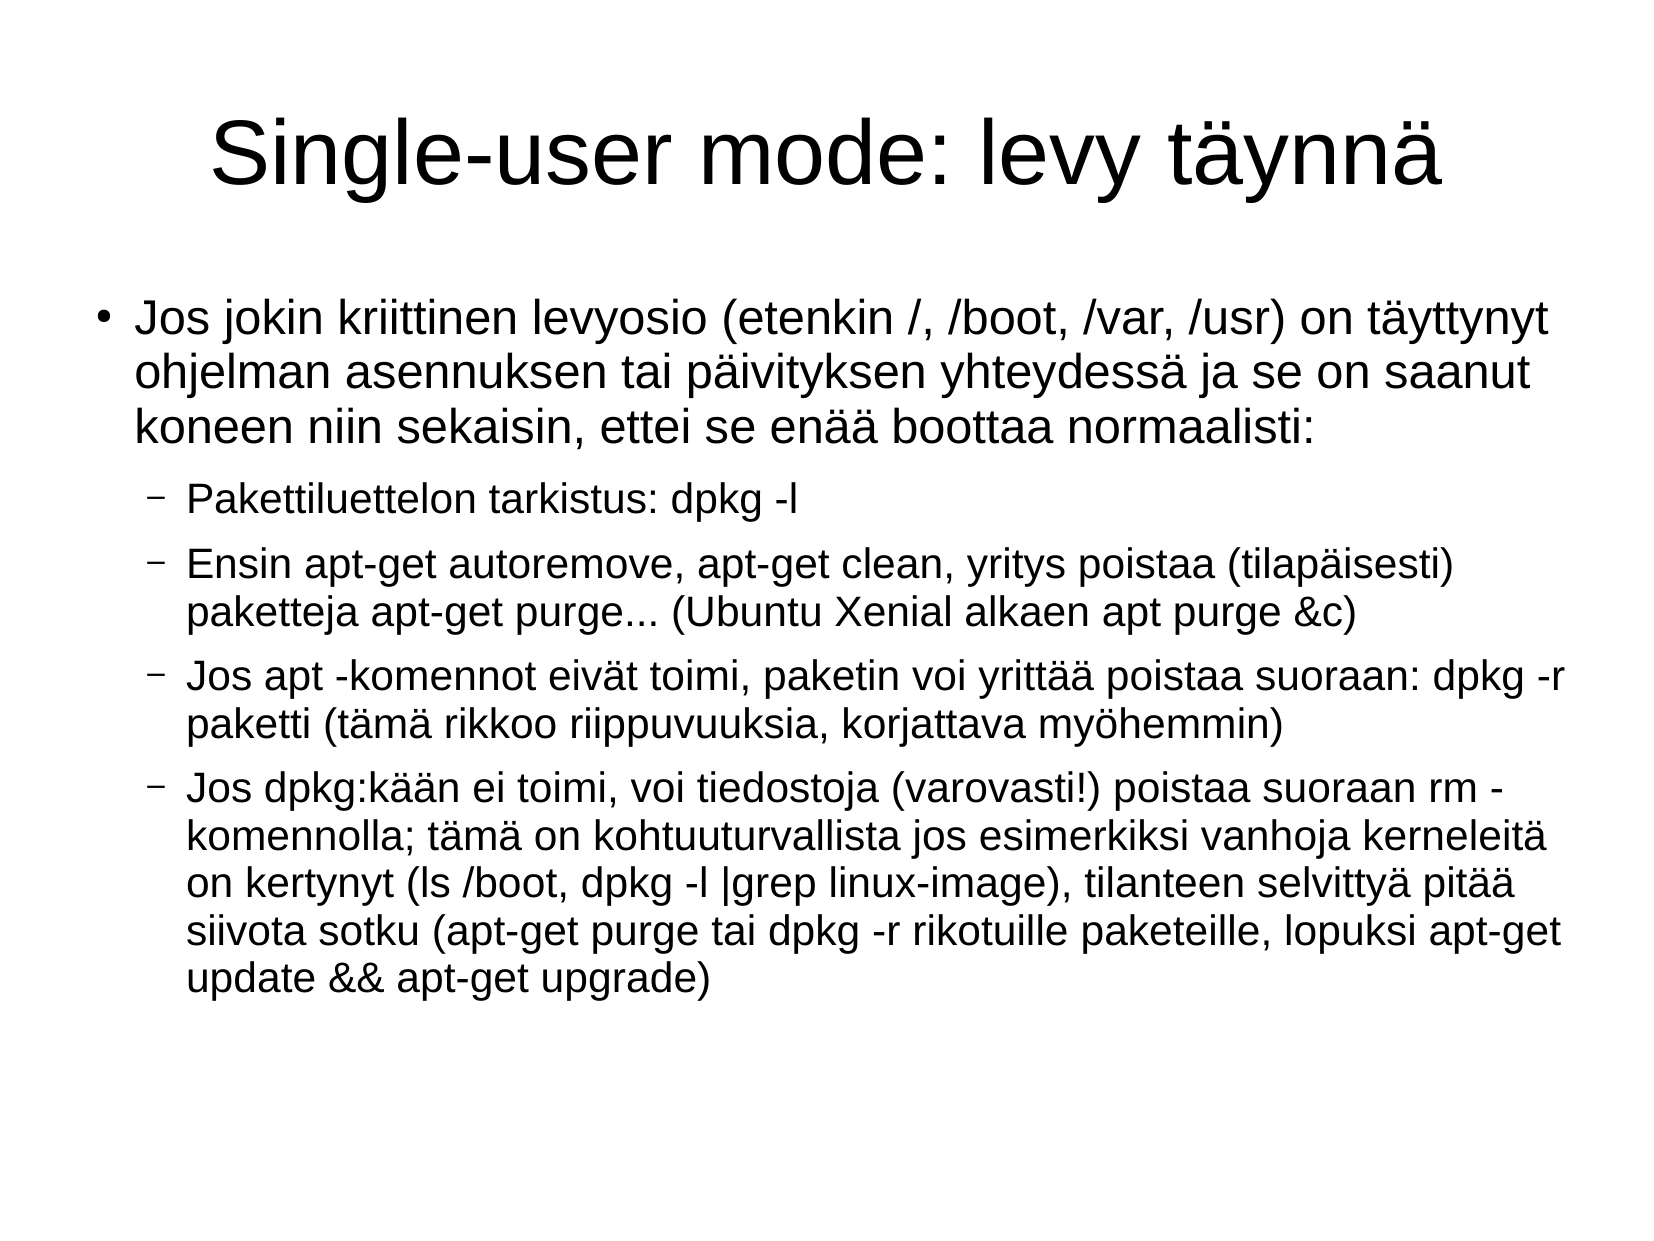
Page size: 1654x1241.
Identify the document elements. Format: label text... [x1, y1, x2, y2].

title Single-user mode: levy täynnä [82, 49, 1571, 257]
list Jos jokin kriittinen levyosio (etenkin /, /boot, /var, /usr) on täyttynyt ohjelman asennuksen tai päivityksen yhteydessä ja se on saanut koneen niin sekaisin, ettei se enää boottaa normaalisti: Pakettiluettelon tarkistus: dpkg -l Ensin apt-get autoremove, apt-get clean, yritys poistaa (tilapäisesti) paketteja apt-get purge... (Ubuntu Xenial alkaen apt purge &c) Jos apt -komennot eivät toimi, paketin voi yrittää poistaa suoraan: dpkg -r paketti (tämä rikkoo riippuvuuksia, korjattava myöhemmin) Jos dpkg:kään ei toimi, voi tiedostoja (varovasti!) poistaa suoraan rm -komennolla; tämä on kohtuuturvallista jos esimerkiksi vanhoja kerneleitä on kertynyt (ls /boot, dpkg -l |grep linux-image), tilanteen selvittyä pitää siivota sotku (apt-get purge tai dpkg -r rikotuille paketeille, lopuksi apt-get update && apt-get upgrade) [82, 290, 1571, 1010]
